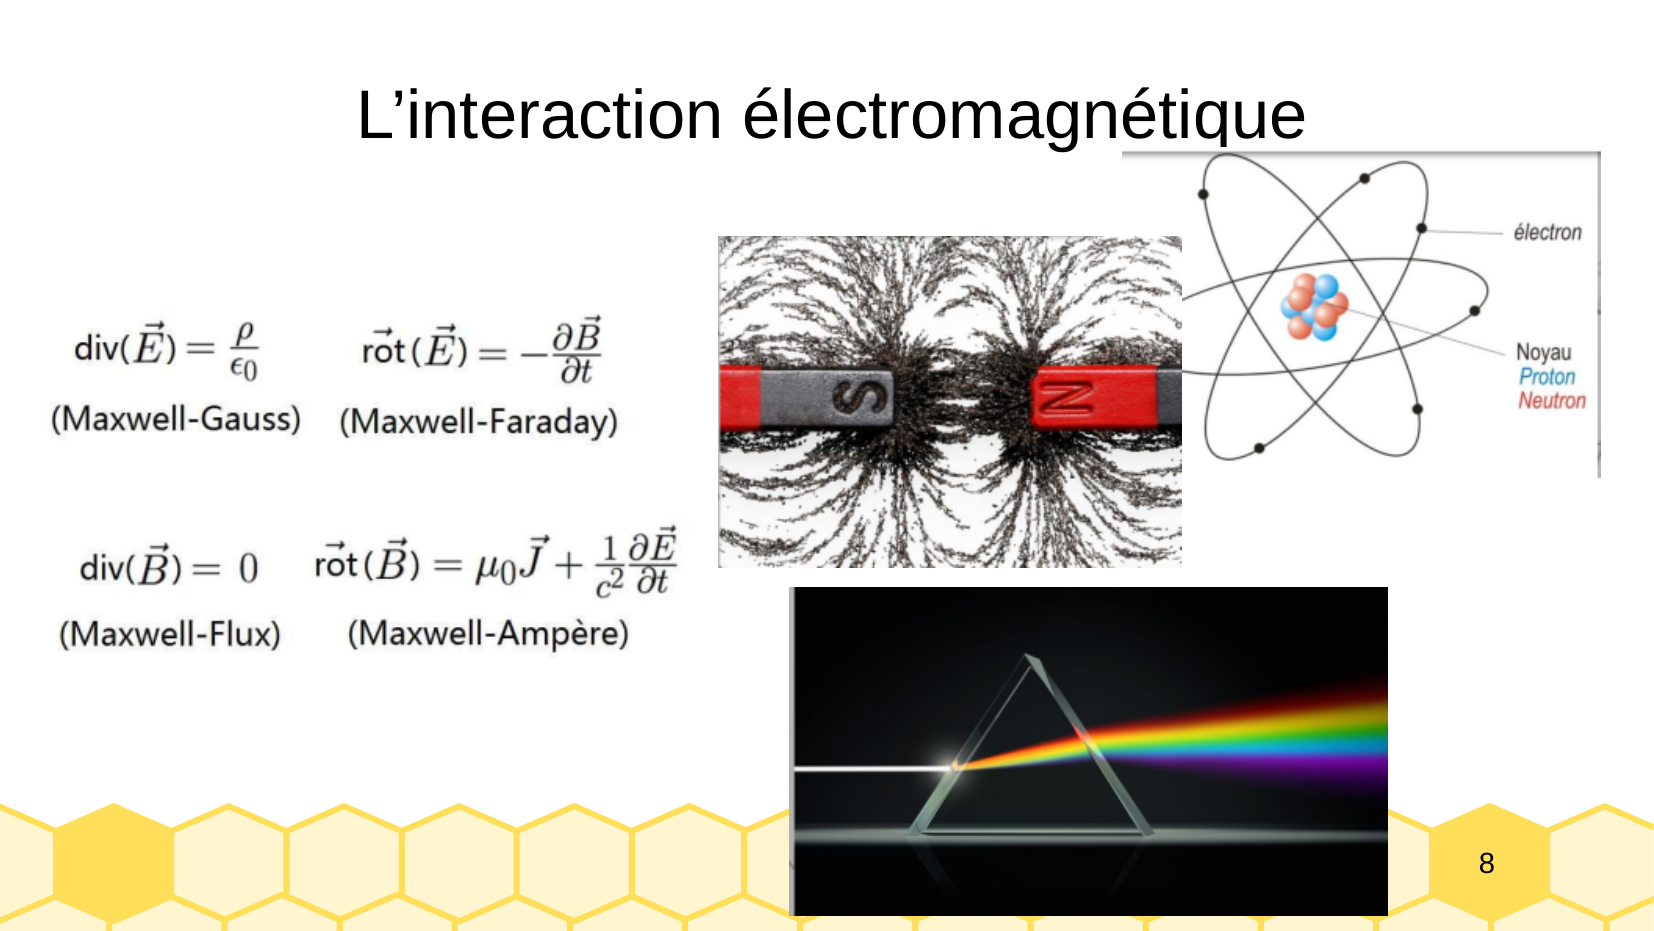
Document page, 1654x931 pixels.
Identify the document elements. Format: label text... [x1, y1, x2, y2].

title L’interaction électromagnétique [88, 37, 1577, 193]
picture [718, 147, 1601, 568]
picture [789, 587, 1388, 916]
picture [29, 305, 692, 709]
